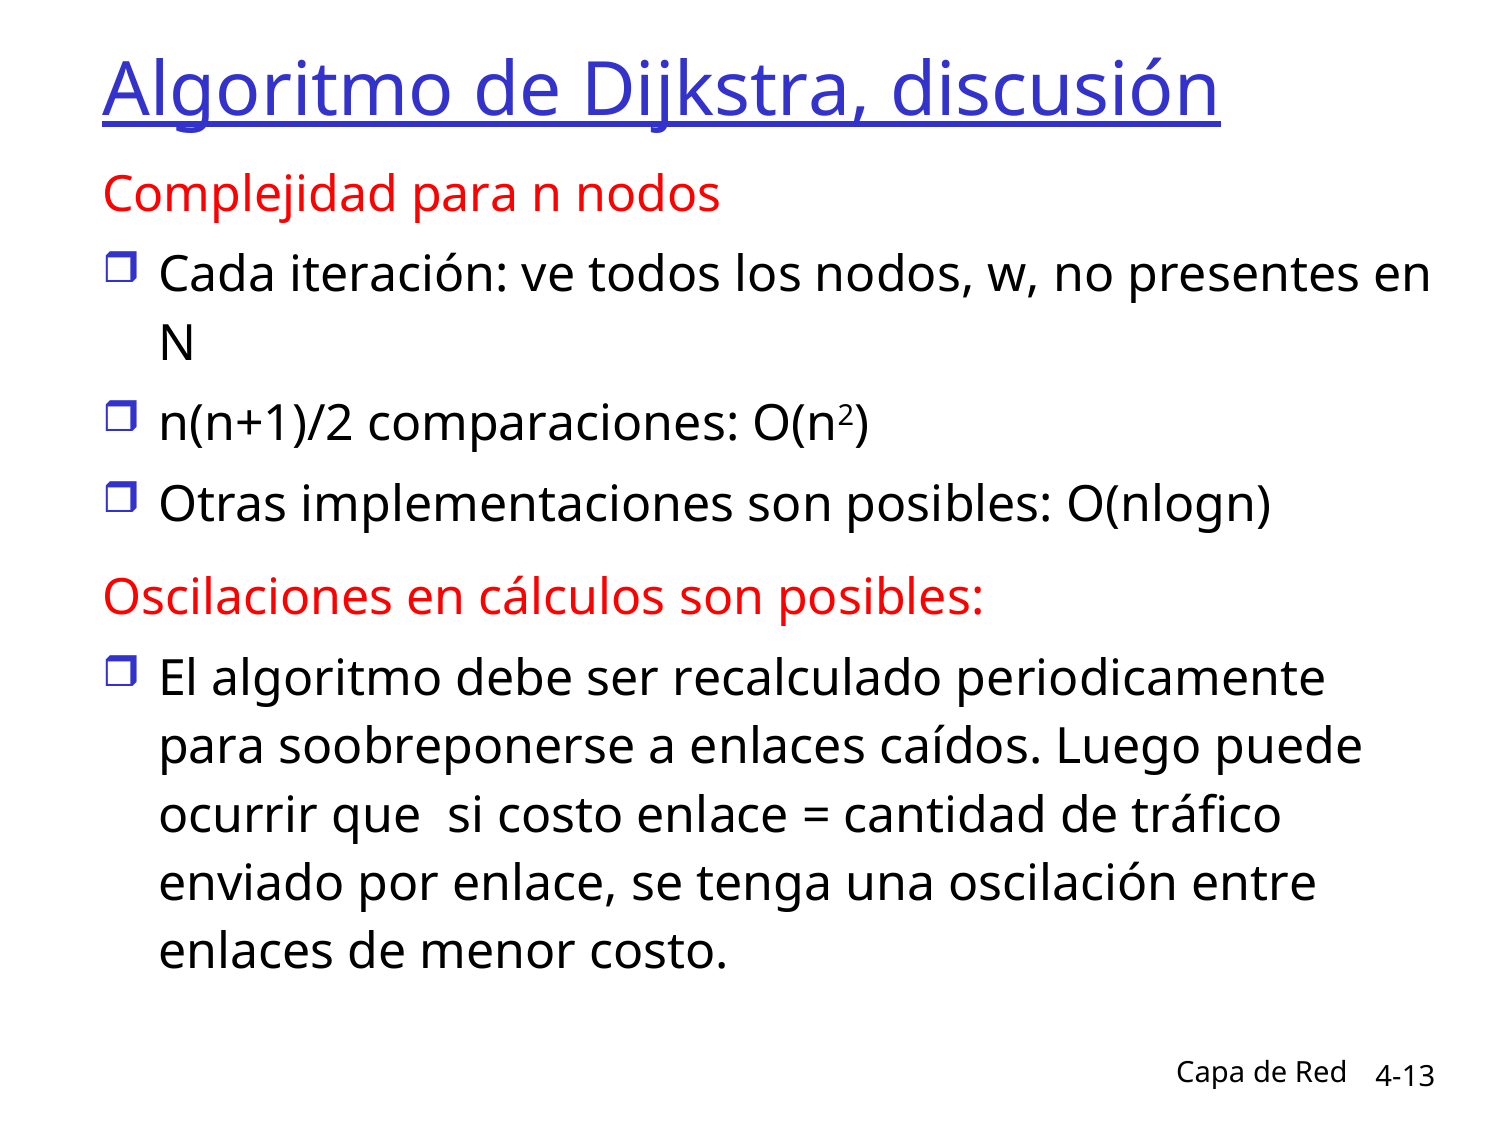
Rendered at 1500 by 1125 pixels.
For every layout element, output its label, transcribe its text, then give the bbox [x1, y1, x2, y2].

title Algoritmo de Dijkstra, discusión [87, 15, 1363, 149]
list Complejidad para n nodos Cada iteración: ve todos los nodos, w, no presentes en N n(n+1)/2 comparaciones: O(n2) Otras implementaciones son posibles: O(nlogn) Oscilaciones en cálculos son posibles: El algoritmo debe ser recalculado periodicamente para soobreponerse a enlaces caídos. Luego puede ocurrir que si costo enlace = cantidad de tráfico enviado por enlace, se tenga una oscilación entre enlaces de menor costo. [87, 149, 1463, 1066]
